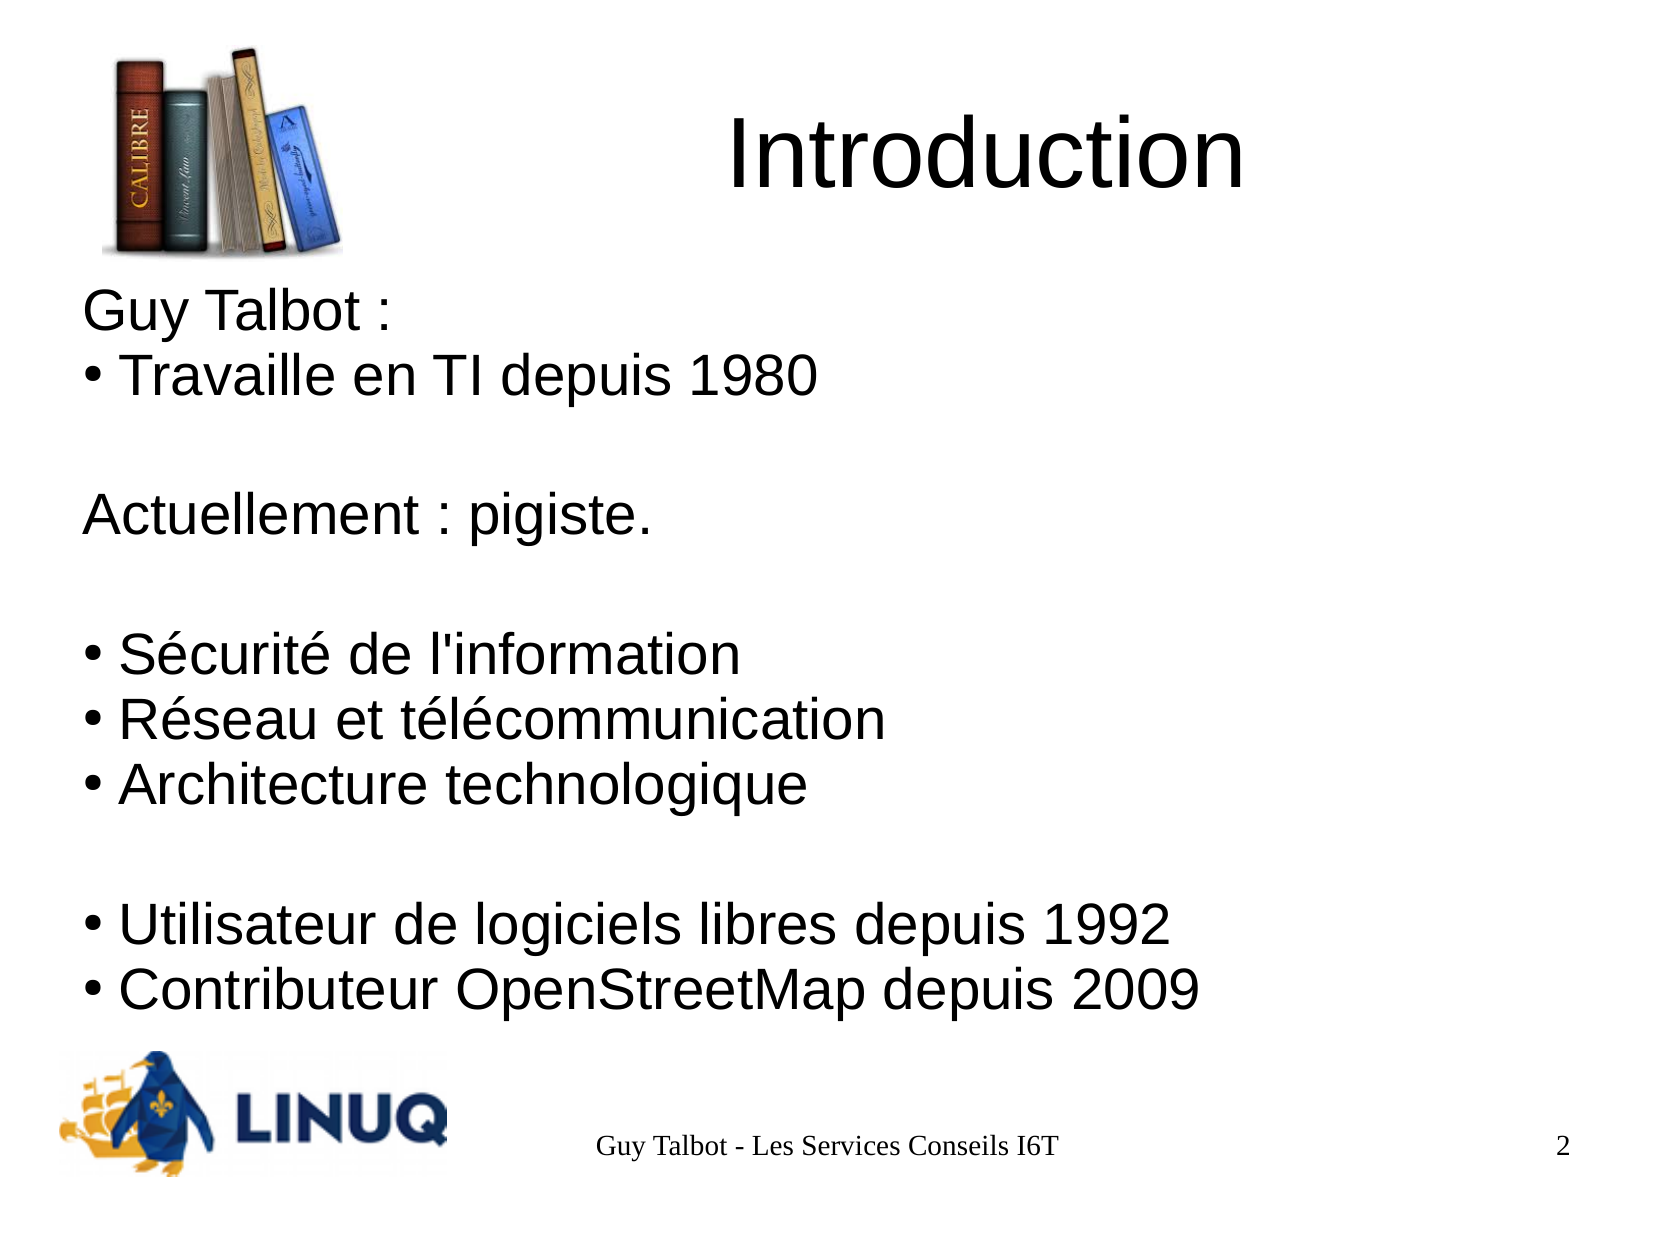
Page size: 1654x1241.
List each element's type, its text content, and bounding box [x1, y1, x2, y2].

picture [59, 1051, 447, 1177]
subtitle Guy Talbot : Travaille en TI depuis 1980 Actuellement : pigiste. Sécurité de l'information Réseau et télécommunication Architecture technologique Utilisateur de logiciels libres depuis 1992 Contributeur OpenStreetMap depuis 2009 [82, 279, 1571, 1020]
title Introduction [401, 49, 1571, 257]
picture [102, 45, 343, 262]
